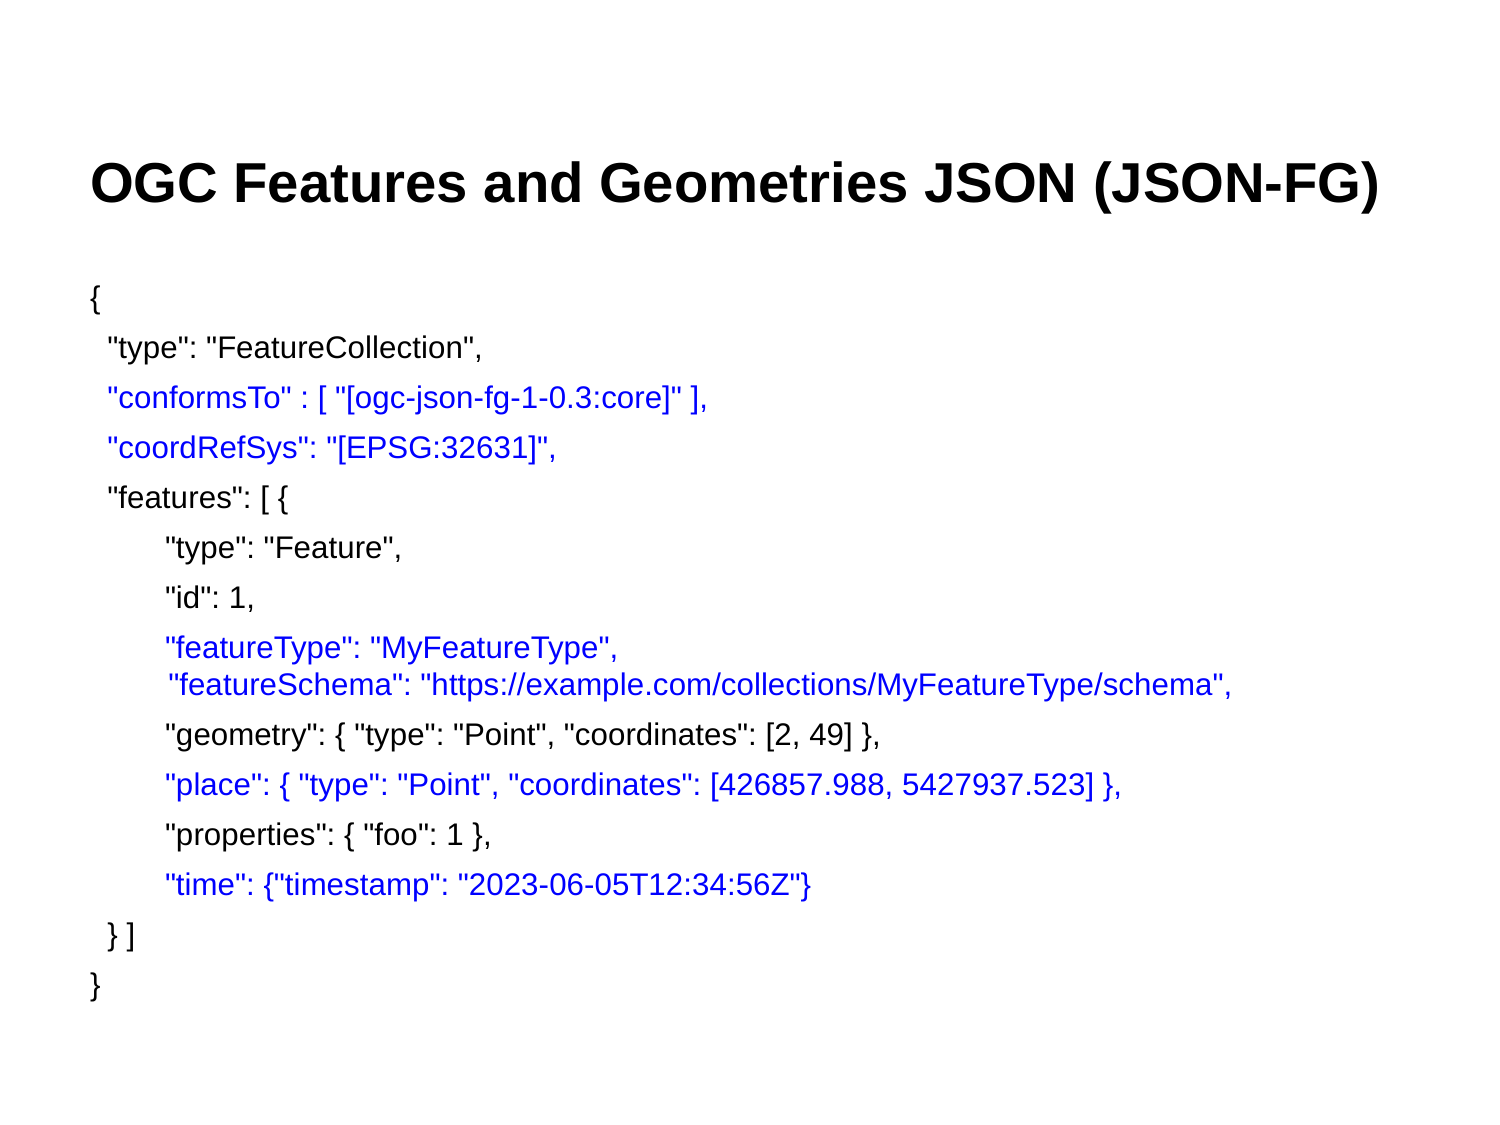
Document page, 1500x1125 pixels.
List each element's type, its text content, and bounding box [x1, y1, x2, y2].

title OGC Features and Geometries JSON (JSON-FG) [75, 45, 1425, 233]
list { "type": "FeatureCollection", "conformsTo" : [ "[ogc-json-fg-1-0.3:core]" ], "coordRefSys": "[EPSG:32631]", "features": [ { "type": "Feature", "id": 1, "featureType": "MyFeatureType", "featureSchema": "https://example.com/collections/MyFeatureType/schema", "geometry": { "type": "Point", "coordinates": [2, 49] }, "place": { "type": "Point", "coordinates": [426857.988, 5427937.523] }, "properties": { "foo": 1 }, "time": {"timestamp": "2023-06-05T12:34:56Z"} } ] } [75, 262, 1425, 1078]
